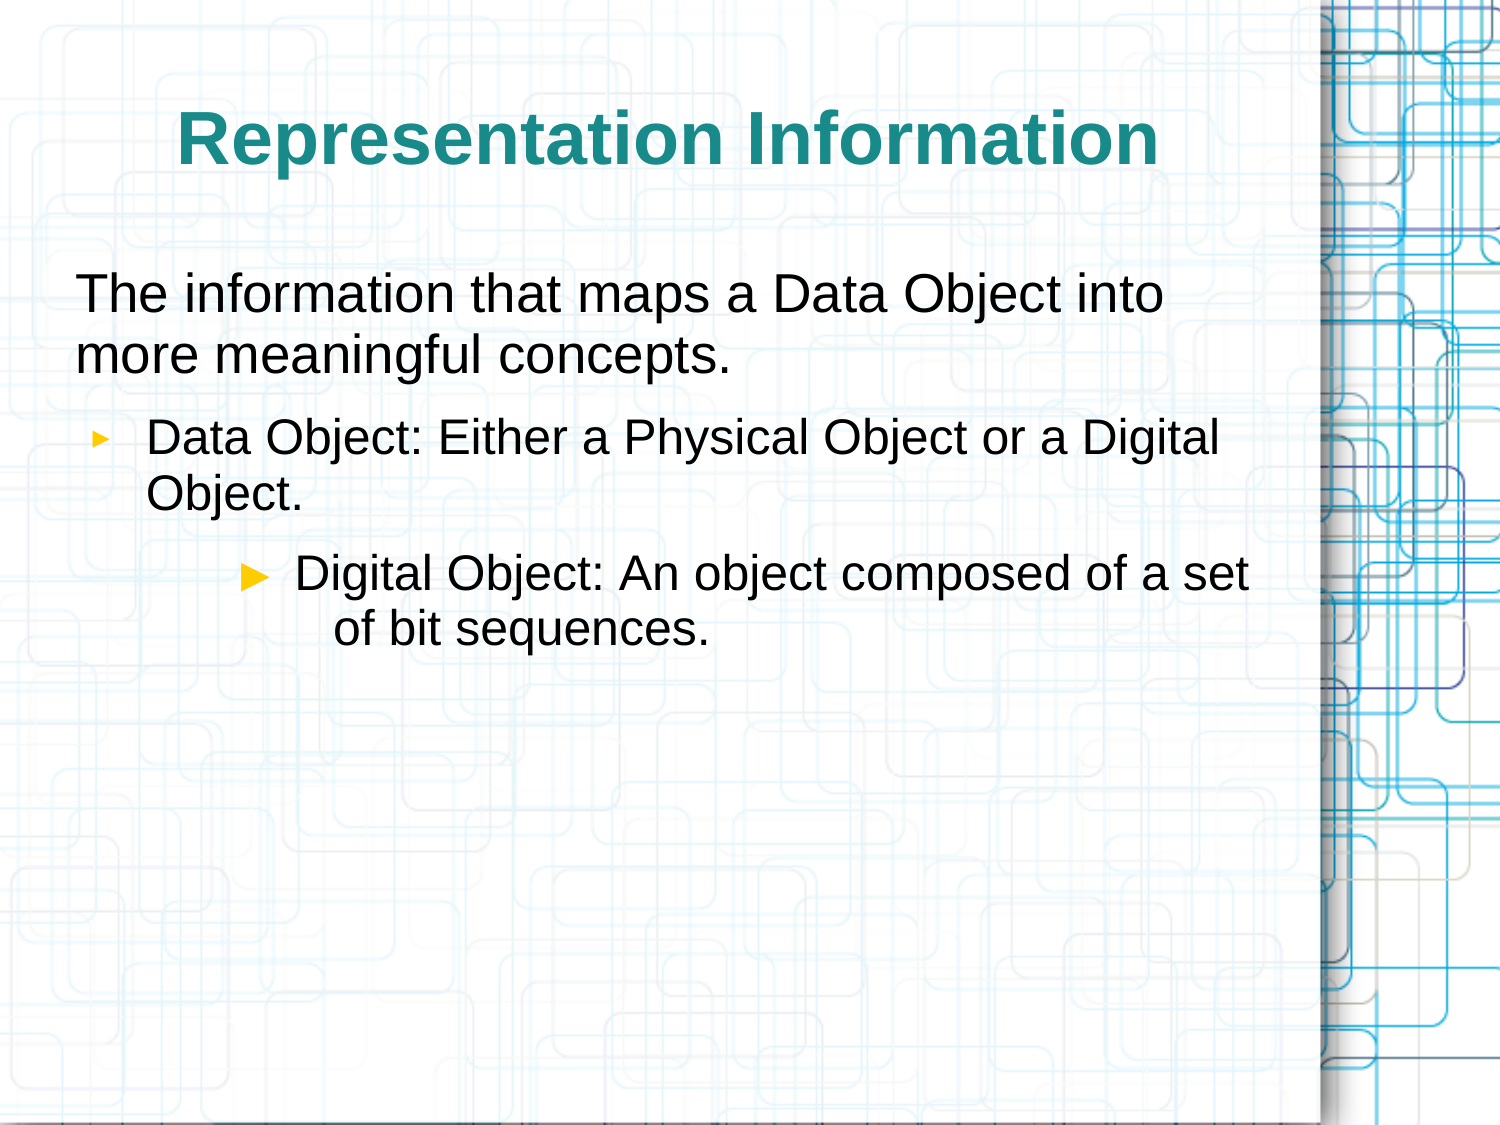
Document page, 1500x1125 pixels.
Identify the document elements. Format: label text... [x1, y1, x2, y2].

list The information that maps a Data Object into more meaningful concepts. Data Object: Either a Physical Object or a Digital Object. Digital Object: An object composed of a set of bit sequences. [75, 263, 1286, 1108]
picture [0, 0, 1500, 1125]
title Representation Information [53, 44, 1286, 233]
